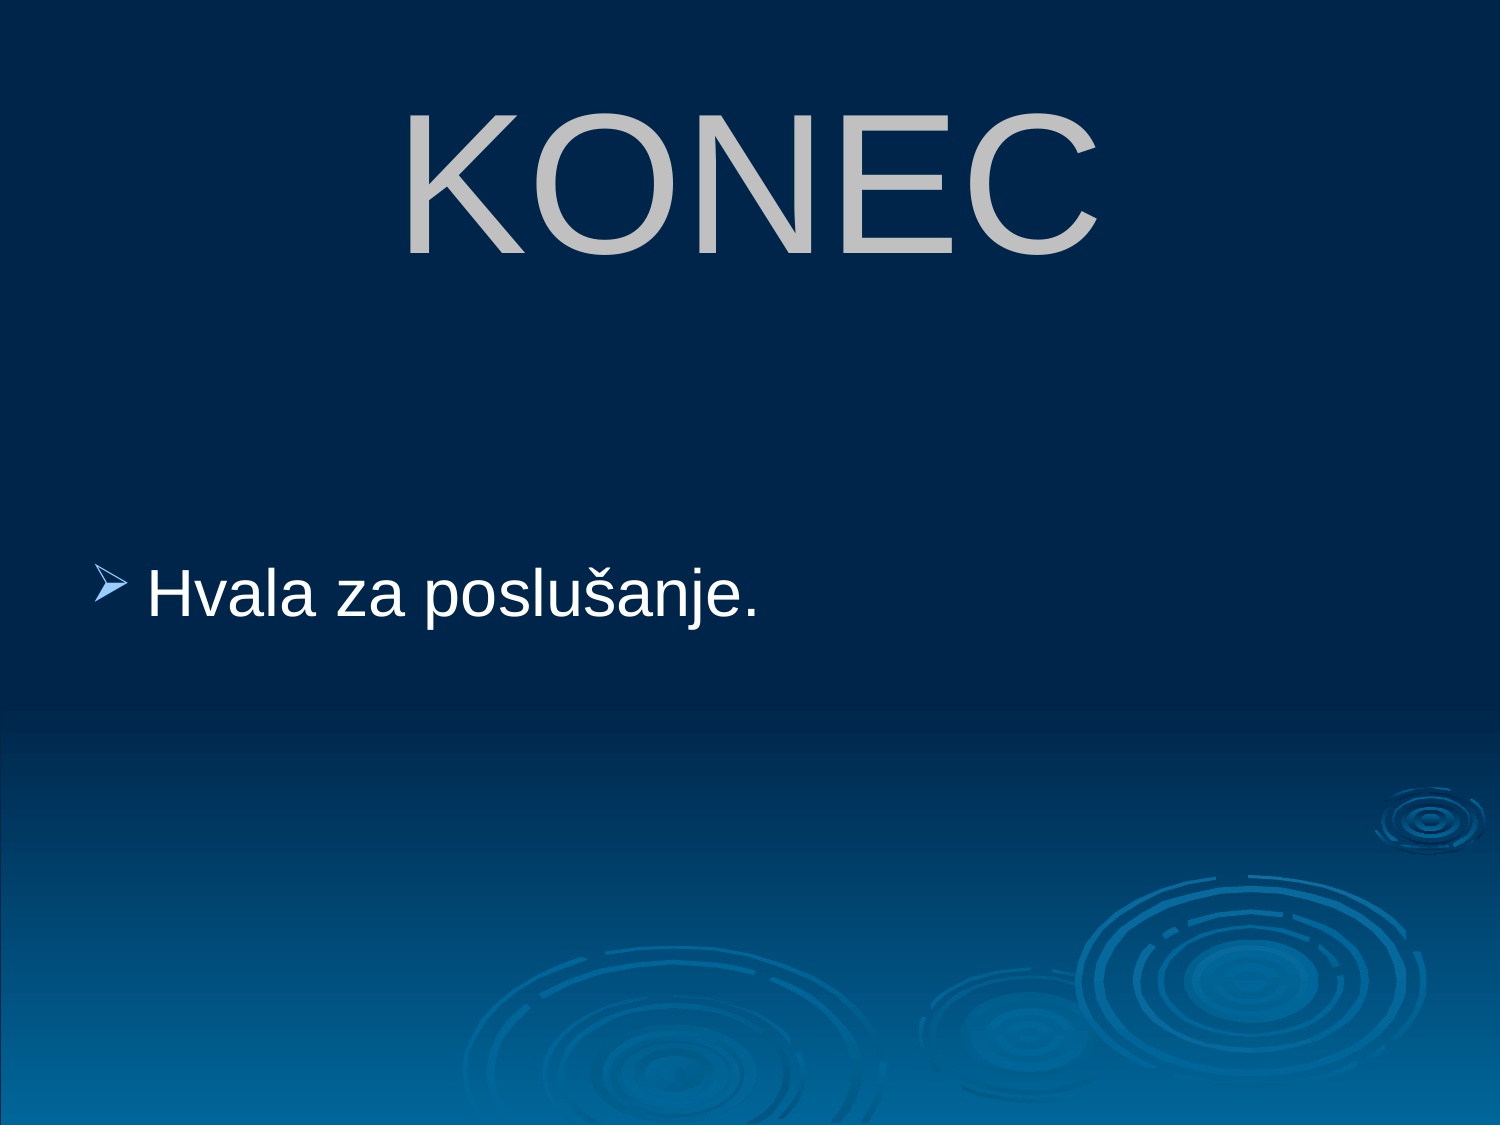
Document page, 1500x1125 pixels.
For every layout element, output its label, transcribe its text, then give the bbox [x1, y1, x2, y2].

list Hvala za poslušanje. [75, 262, 1425, 1005]
title KONEC [75, 45, 1425, 233]
